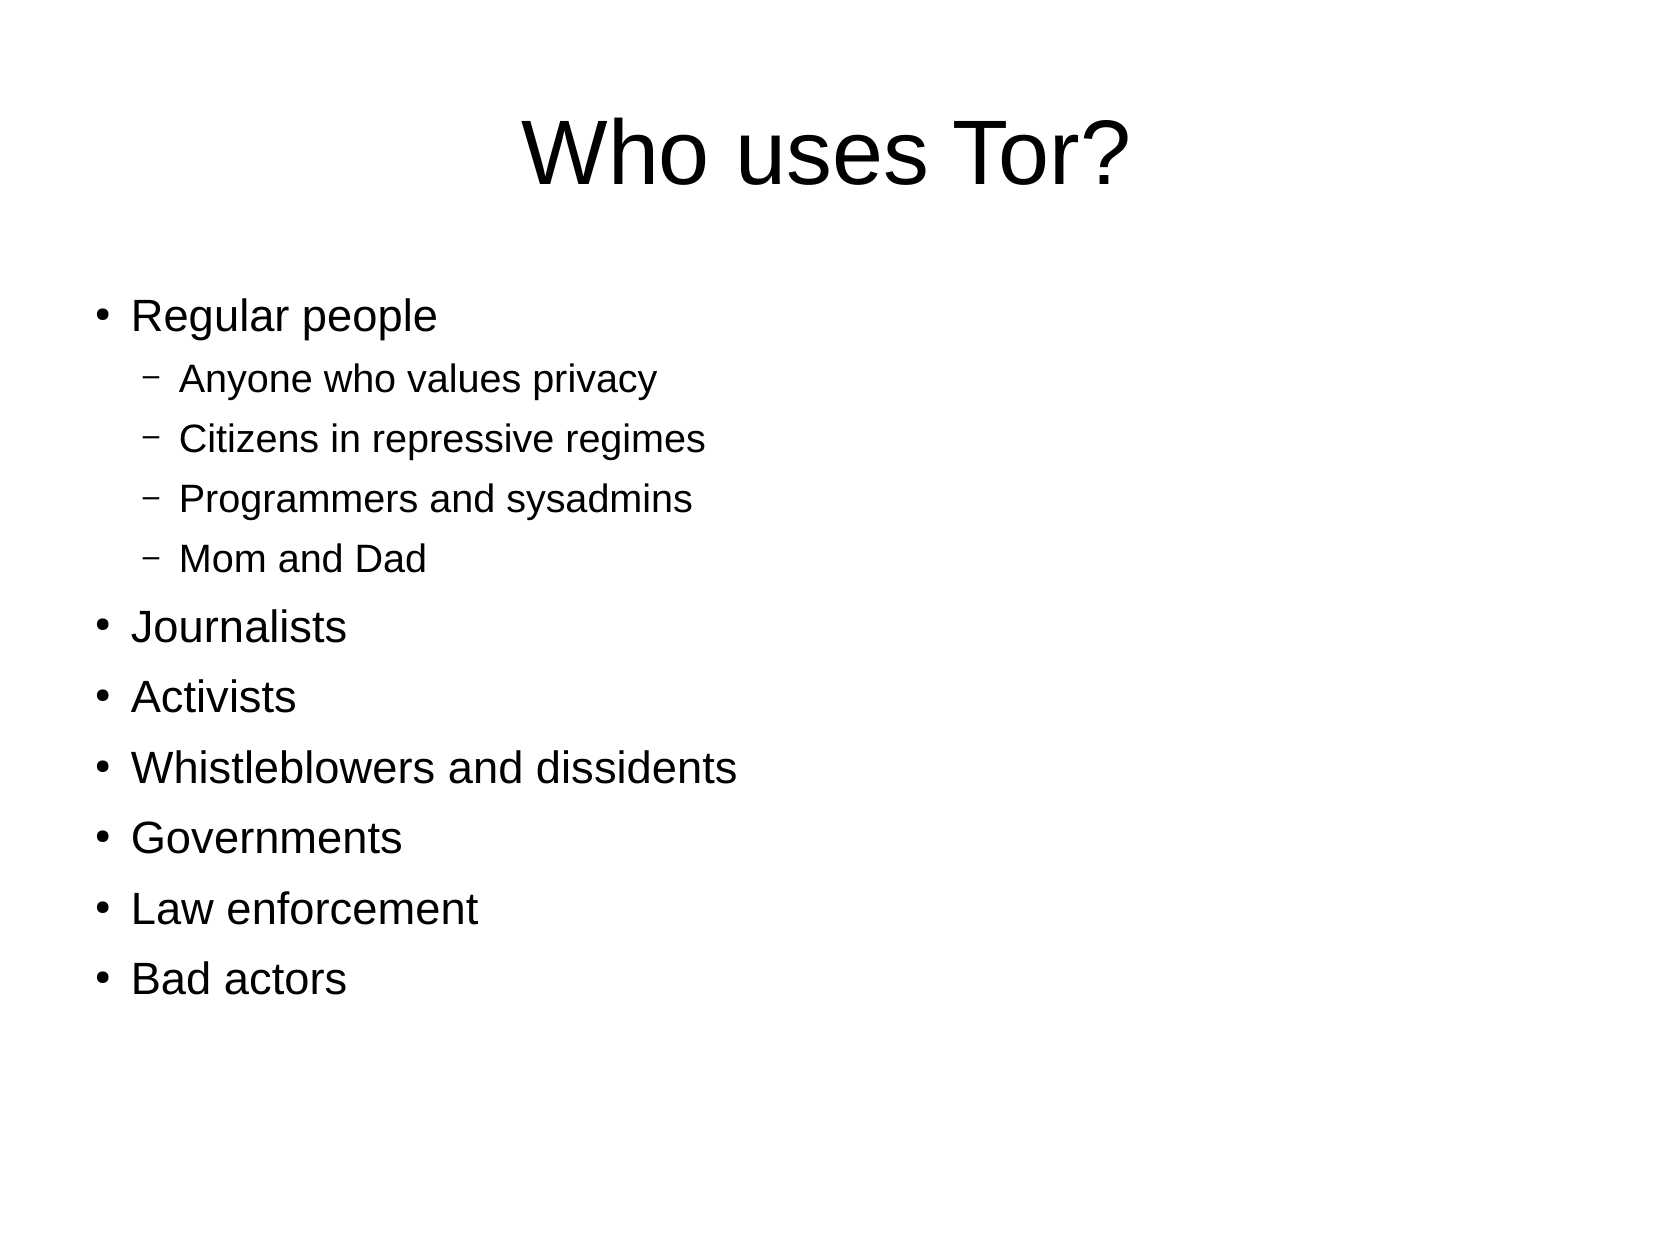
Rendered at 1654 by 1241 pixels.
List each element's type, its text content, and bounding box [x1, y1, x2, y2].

title Who uses Tor? [82, 49, 1571, 257]
list Regular people Anyone who values privacy Citizens in repressive regimes Programmers and sysadmins Mom and Dad Journalists Activists Whistleblowers and dissidents Governments Law enforcement Bad actors [82, 290, 1571, 1010]
